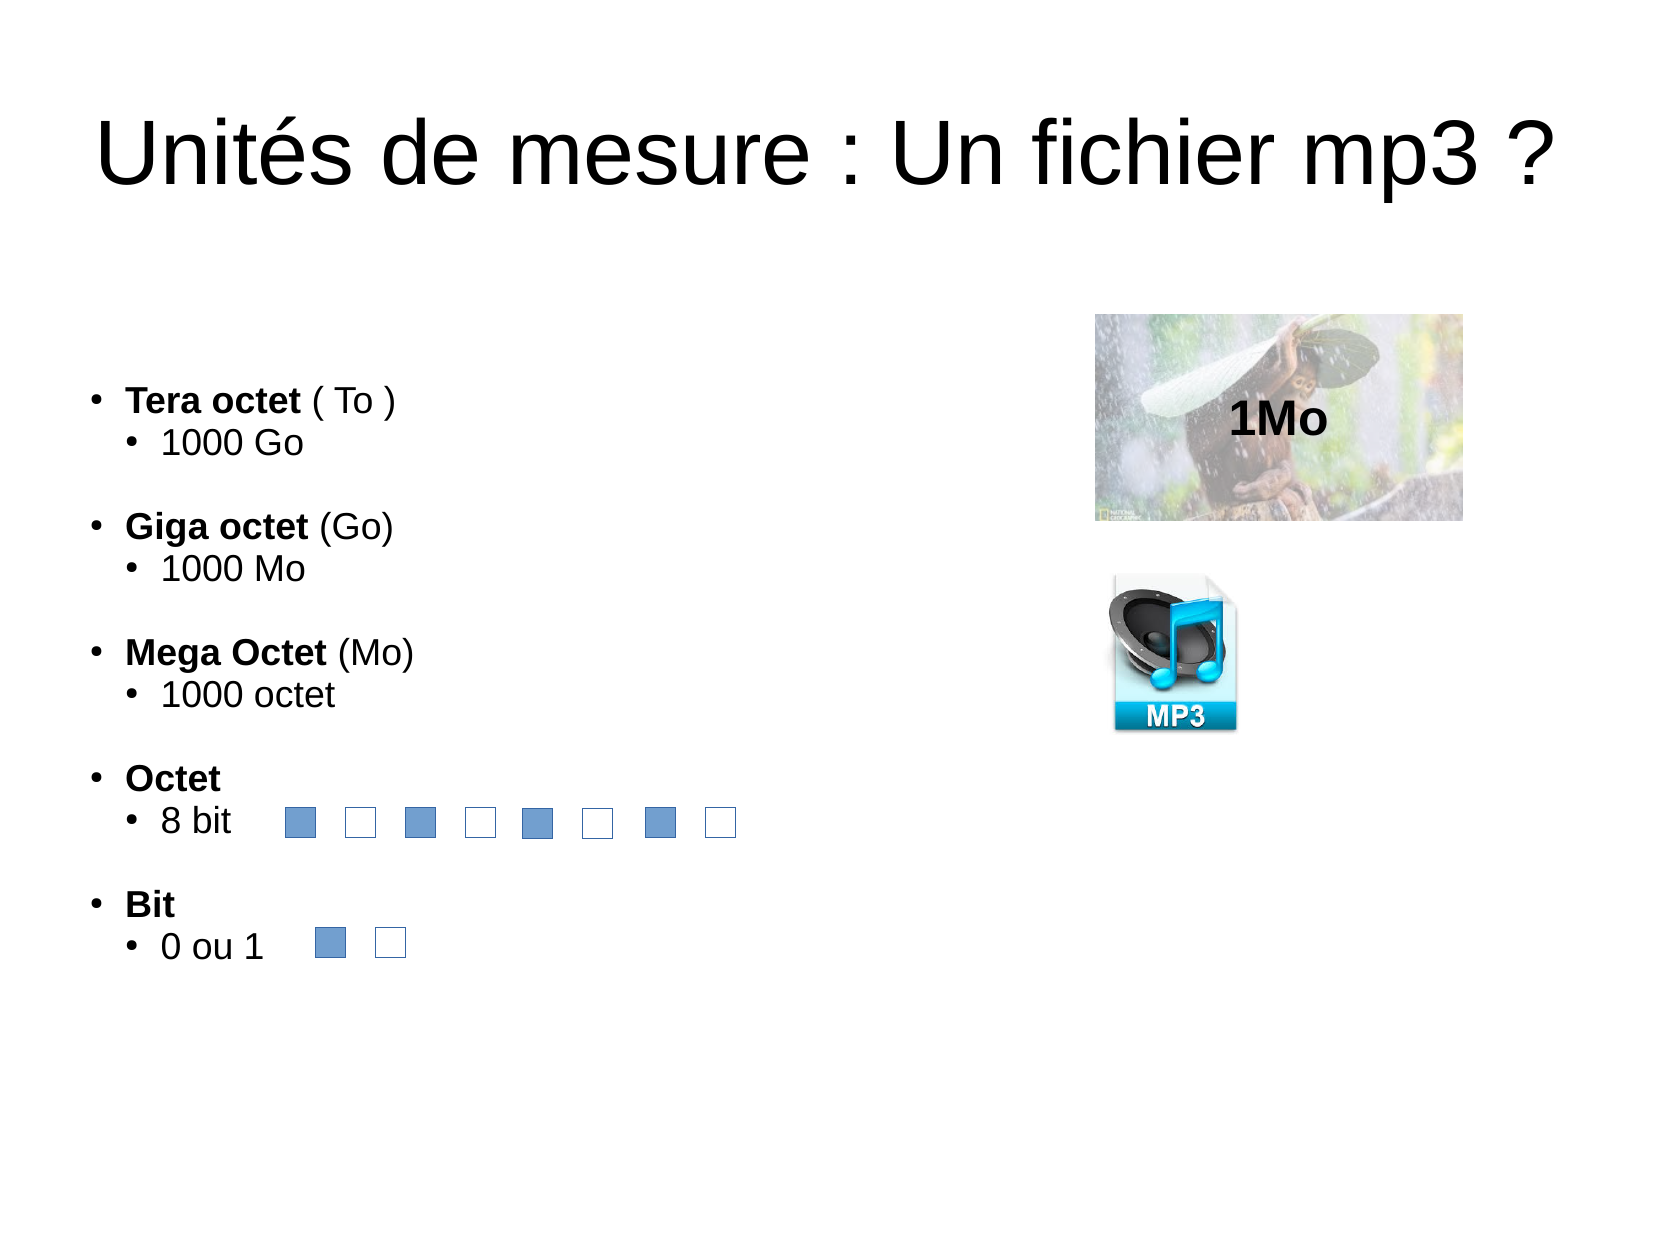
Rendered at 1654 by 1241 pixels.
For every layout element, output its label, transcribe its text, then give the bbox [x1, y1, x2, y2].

text_box [522, 808, 553, 839]
text_box [645, 807, 676, 838]
text_box [405, 807, 436, 838]
text_box Tera octet ( To ) 1000 Go Giga octet (Go) 1000 Mo Mega Octet (Mo) 1000 octet Octet 8 bit Bit 0 ou 1 [75, 372, 430, 976]
title Unités de mesure : Un fichier mp3 ? [82, 49, 1571, 257]
text_box [315, 927, 346, 958]
text_box [285, 807, 316, 838]
picture [1095, 573, 1257, 736]
picture [1095, 315, 1463, 521]
